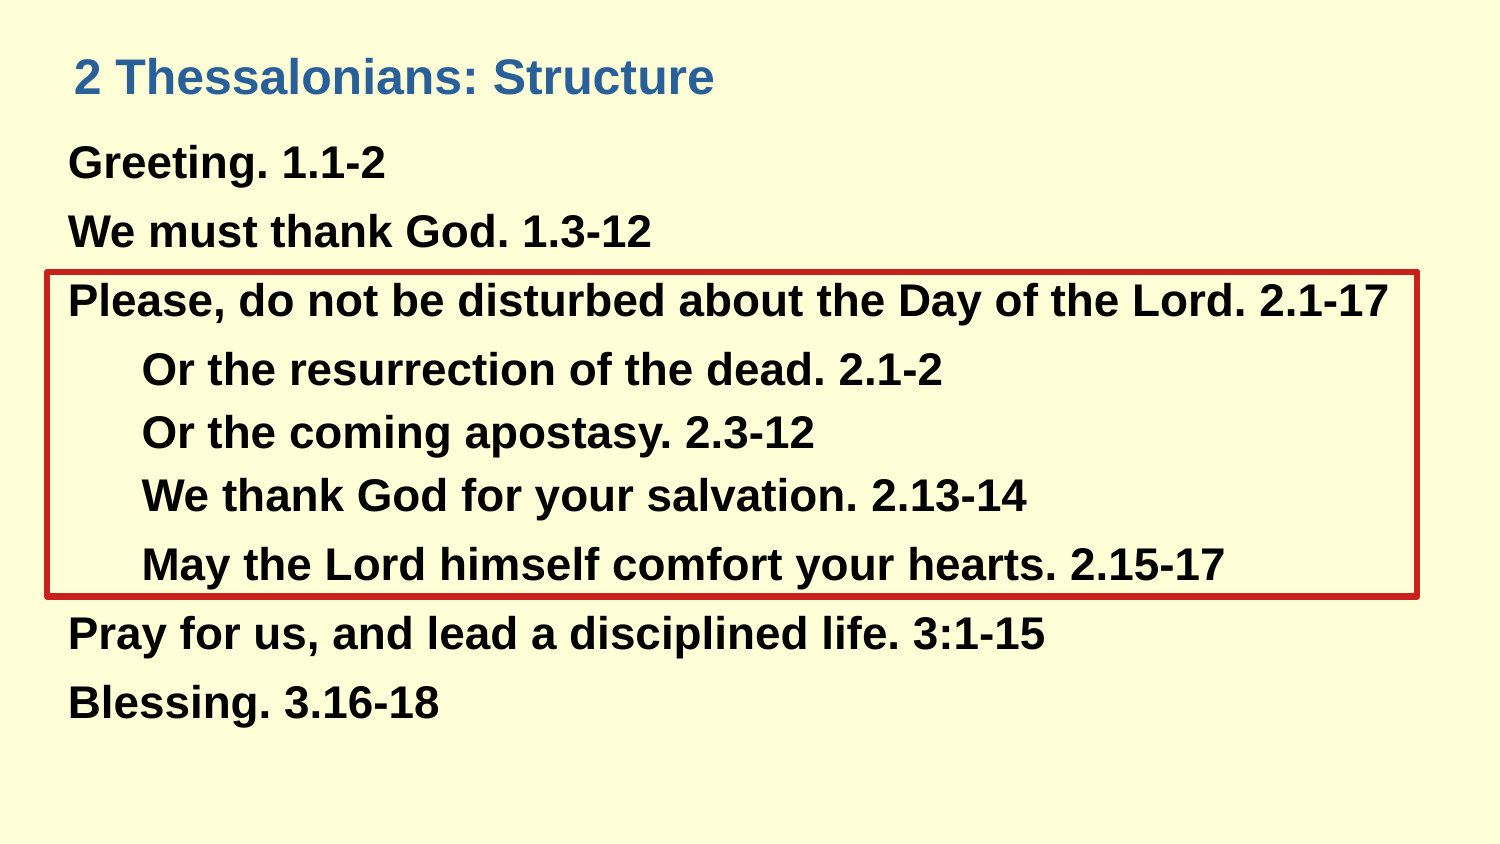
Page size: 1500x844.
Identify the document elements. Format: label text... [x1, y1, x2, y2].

text_box Greeting. 1.1-2 We must thank God. 1.3-12 Please, do not be disturbed about the Day of the Lord. 2.1-17 Or the resurrection of the dead. 2.1-2 Or the coming apostasy. 2.3-12 We thank God for your salvation. 2.13-14 May the Lord himself comfort your hearts. 2.15-17 Pray for us, and lead a disciplined life. 3:1-15 Blessing. 3.16-18 [53, 129, 1471, 768]
text_box 2 Thessalonians: Structure [59, 41, 1447, 113]
text_box Greeting. 1.1-2 We must thank God. 1.3-12 Please, do not be disturbed about the Day of the Lord. 2.1-17 Or the resurrection of the dead. 2.1-2 Or the coming apostasy. 2.3-12 We thank God for your salvation. 2.13-14 May the Lord himself comfort your hearts. 2.15-17 Pray for us, and lead a disciplined life. 3:1-15 Blessing. 3.16-18 [53, 275, 1414, 593]
